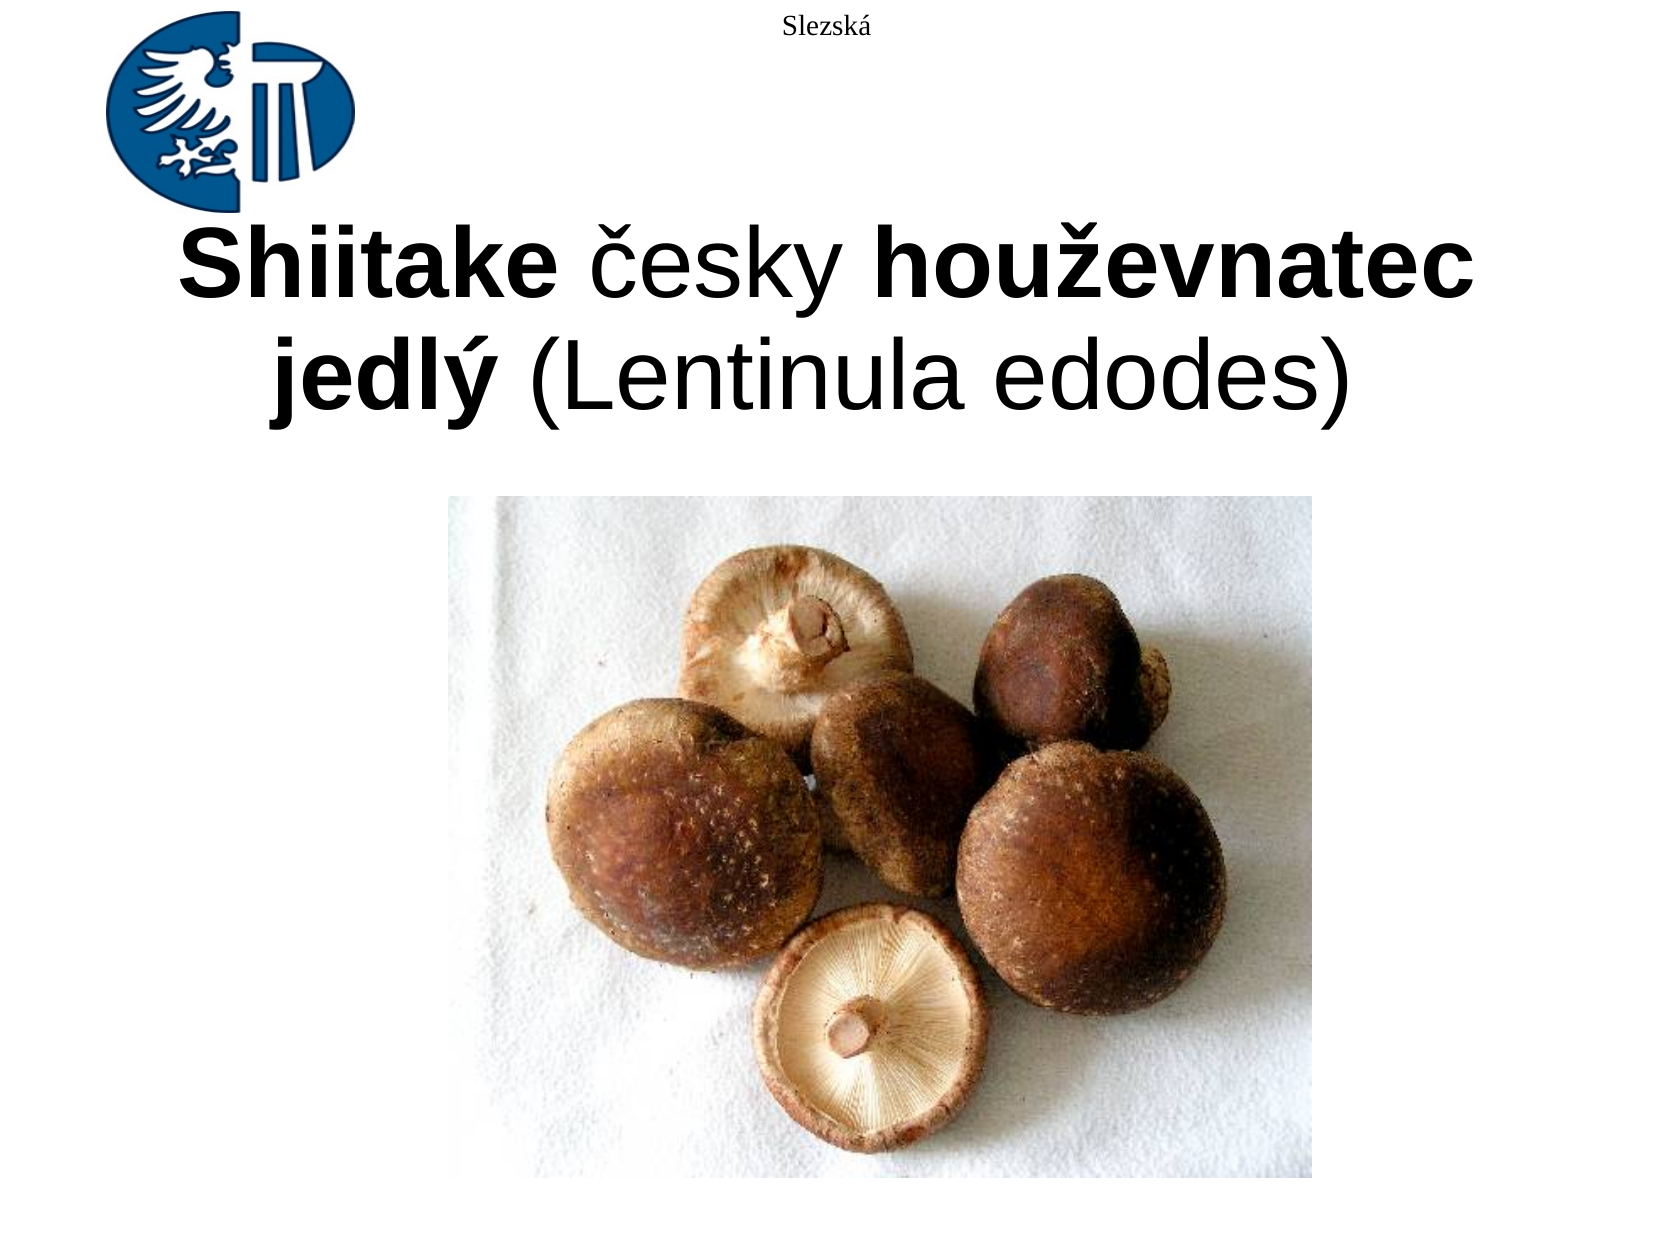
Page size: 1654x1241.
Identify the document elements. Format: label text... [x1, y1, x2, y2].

picture [448, 496, 1312, 1178]
title Shiitake česky houževnatec jedlý (Lentinula edodes) [82, 153, 1571, 485]
picture [106, 11, 355, 153]
